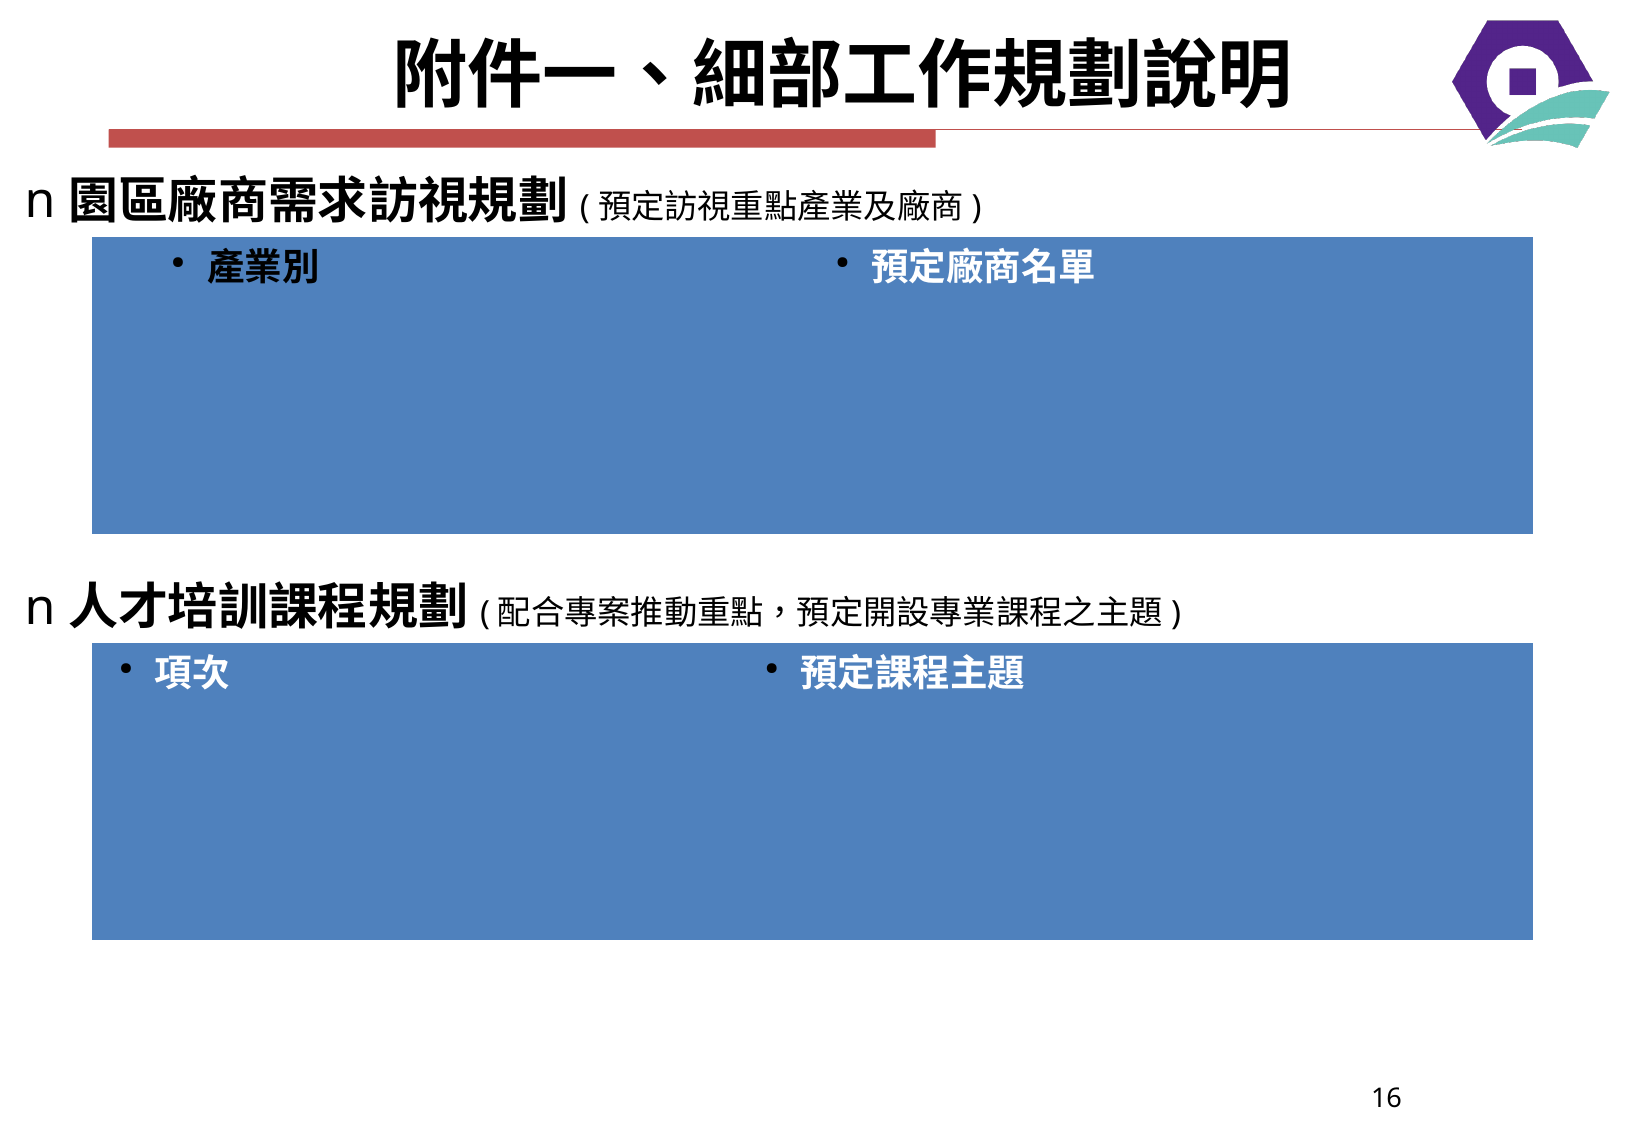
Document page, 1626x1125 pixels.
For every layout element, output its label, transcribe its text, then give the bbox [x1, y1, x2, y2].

table_header 預定廠商名單 [399, 237, 1533, 298]
text_box 園區廠商需求訪視規劃(預定訪視重點產業及廠商) [10, 161, 1625, 236]
table_cell [399, 298, 1533, 416]
table_header 項次 [92, 643, 257, 704]
table_cell [257, 704, 1533, 822]
text_box 附件一、細部工作規劃說明 [0, 18, 1625, 125]
text_box 人才培訓課程規劃(配合專案推動重點，預定開設專業課程之主題) [10, 567, 1625, 642]
table_header 產業別 [92, 237, 399, 298]
table_cell [92, 822, 257, 940]
table_cell [399, 416, 1533, 534]
table_header 預定課程主題 [257, 643, 1533, 704]
table_cell [92, 704, 257, 822]
table_cell [257, 822, 1533, 940]
table_cell [92, 298, 399, 416]
table_cell [92, 416, 399, 534]
